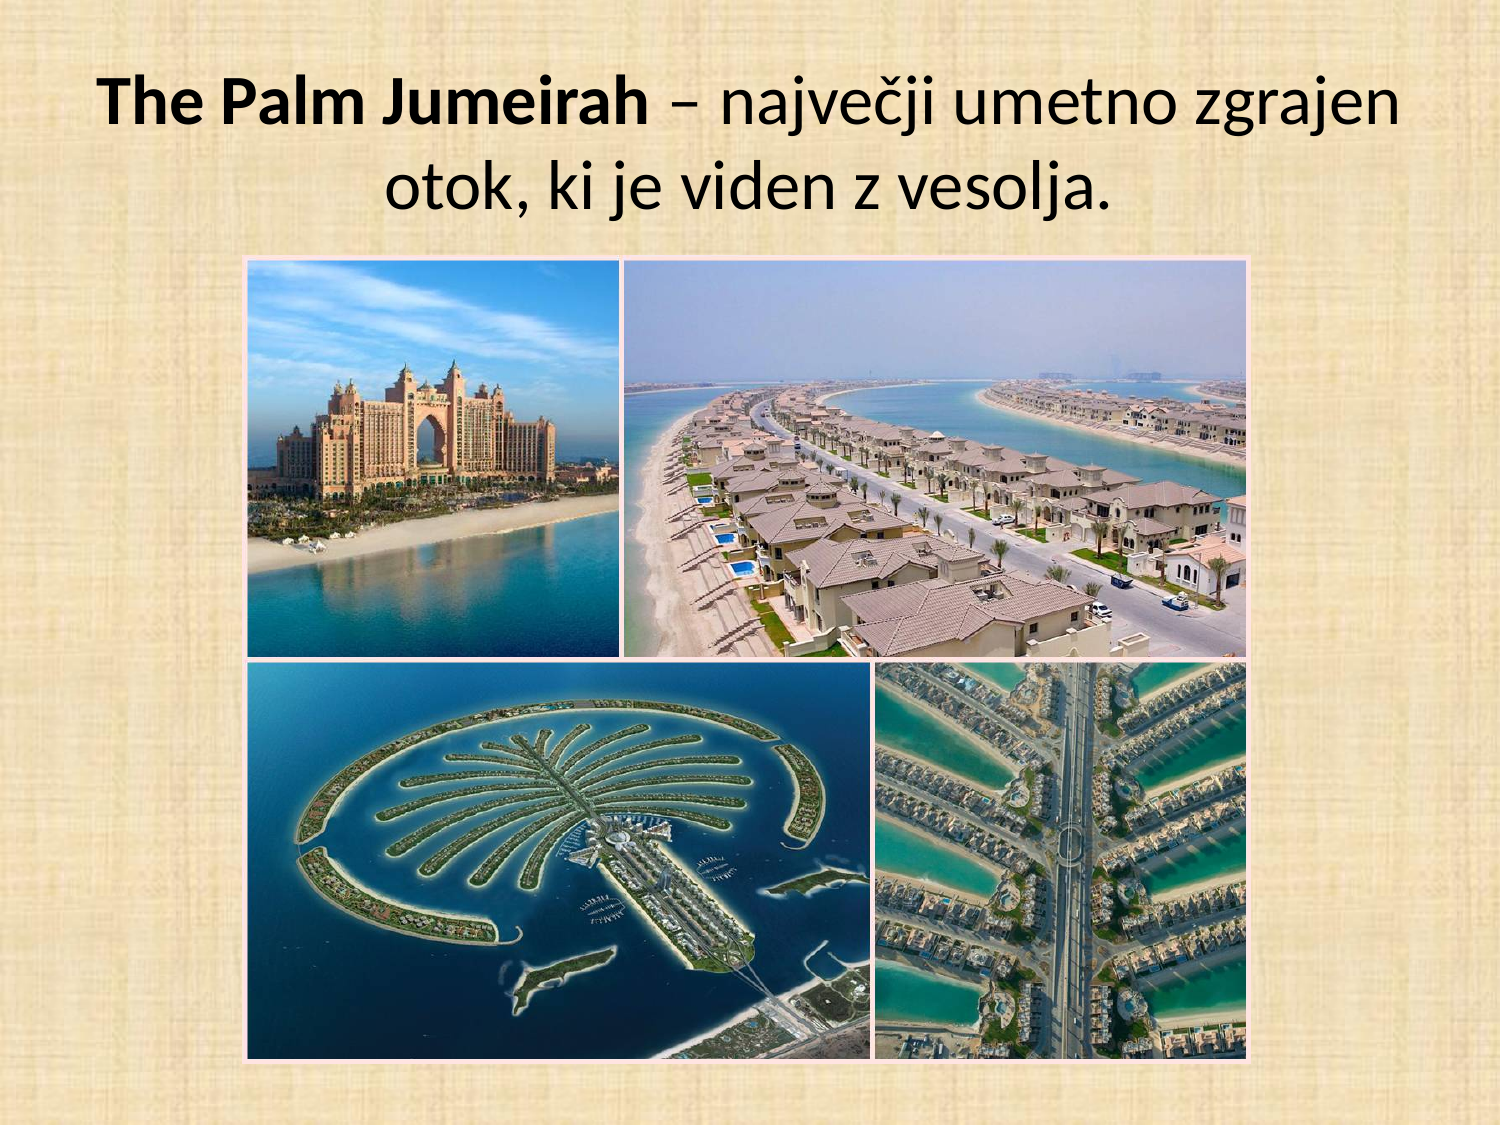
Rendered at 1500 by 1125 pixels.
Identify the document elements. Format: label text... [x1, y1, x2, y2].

picture [0, 0, 1500, 1125]
title The Palm Jumeirah – največji umetno zgrajen otok, ki je viden z vesolja. [75, 45, 1425, 233]
